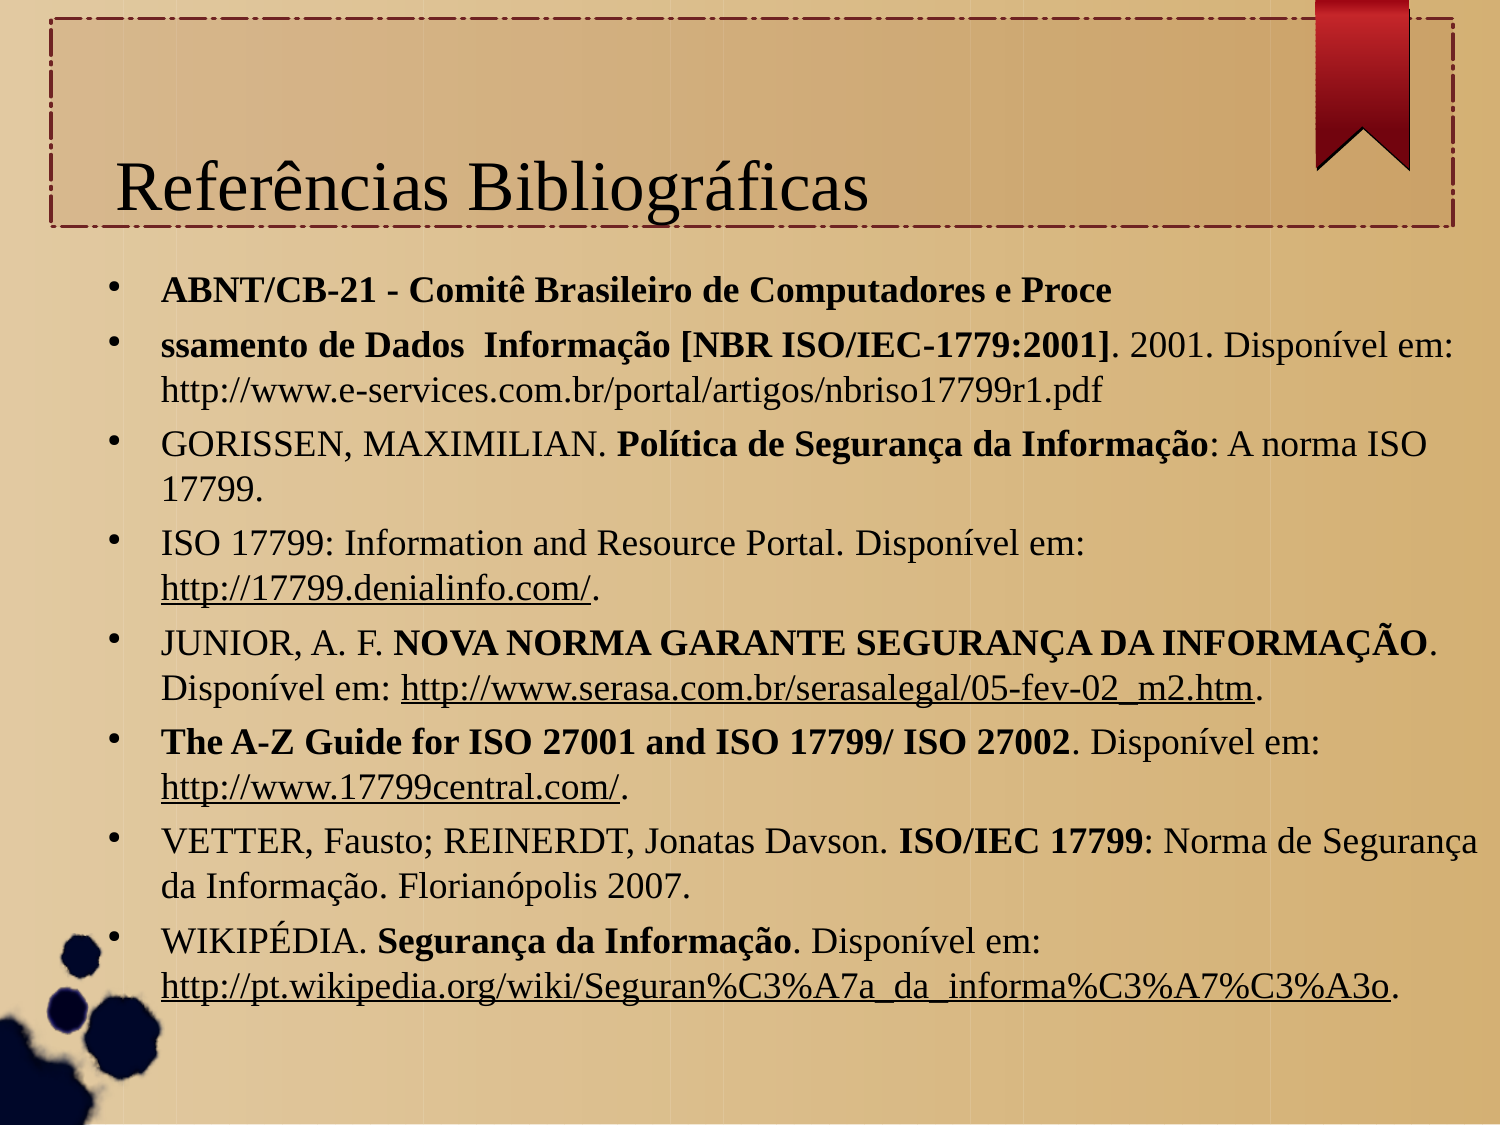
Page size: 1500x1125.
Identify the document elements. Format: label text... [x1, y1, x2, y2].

title Referências Bibliográficas [74, 20, 1313, 233]
list ABNT/CB-21 - Comitê Brasileiro de Computadores e Proce ssamento de Dados Informação [NBR ISO/IEC-1779:2001]. 2001. Disponível em: http://www.e-services.com.br/portal/artigos/nbriso17799r1.pdf GORISSEN, MAXIMILIAN. Política de Segurança da Informação: A norma ISO 17799. ISO 17799: Information and Resource Portal. Disponível em: http://17799.denialinfo.com/. JUNIOR, A. F. NOVA NORMA GARANTE SEGURANÇA DA INFORMAÇÃO. Disponível em: http://www.serasa.com.br/serasalegal/05-fev-02_m2.htm. The A-Z Guide for ISO 27001 and ISO 17799/ ISO 27002. Disponível em: http://www.17799central.com/. VETTER, Fausto; REINERDT, Jonatas Davson. ISO/IEC 17799: Norma de Segurança da Informação. Florianópolis 2007. WIKIPÉDIA. Segurança da Informação. Disponível em: http://pt.wikipedia.org/wiki/Seguran%C3%A7a_da_informa%C3%A7%C3%A3o. [75, 257, 1500, 1125]
